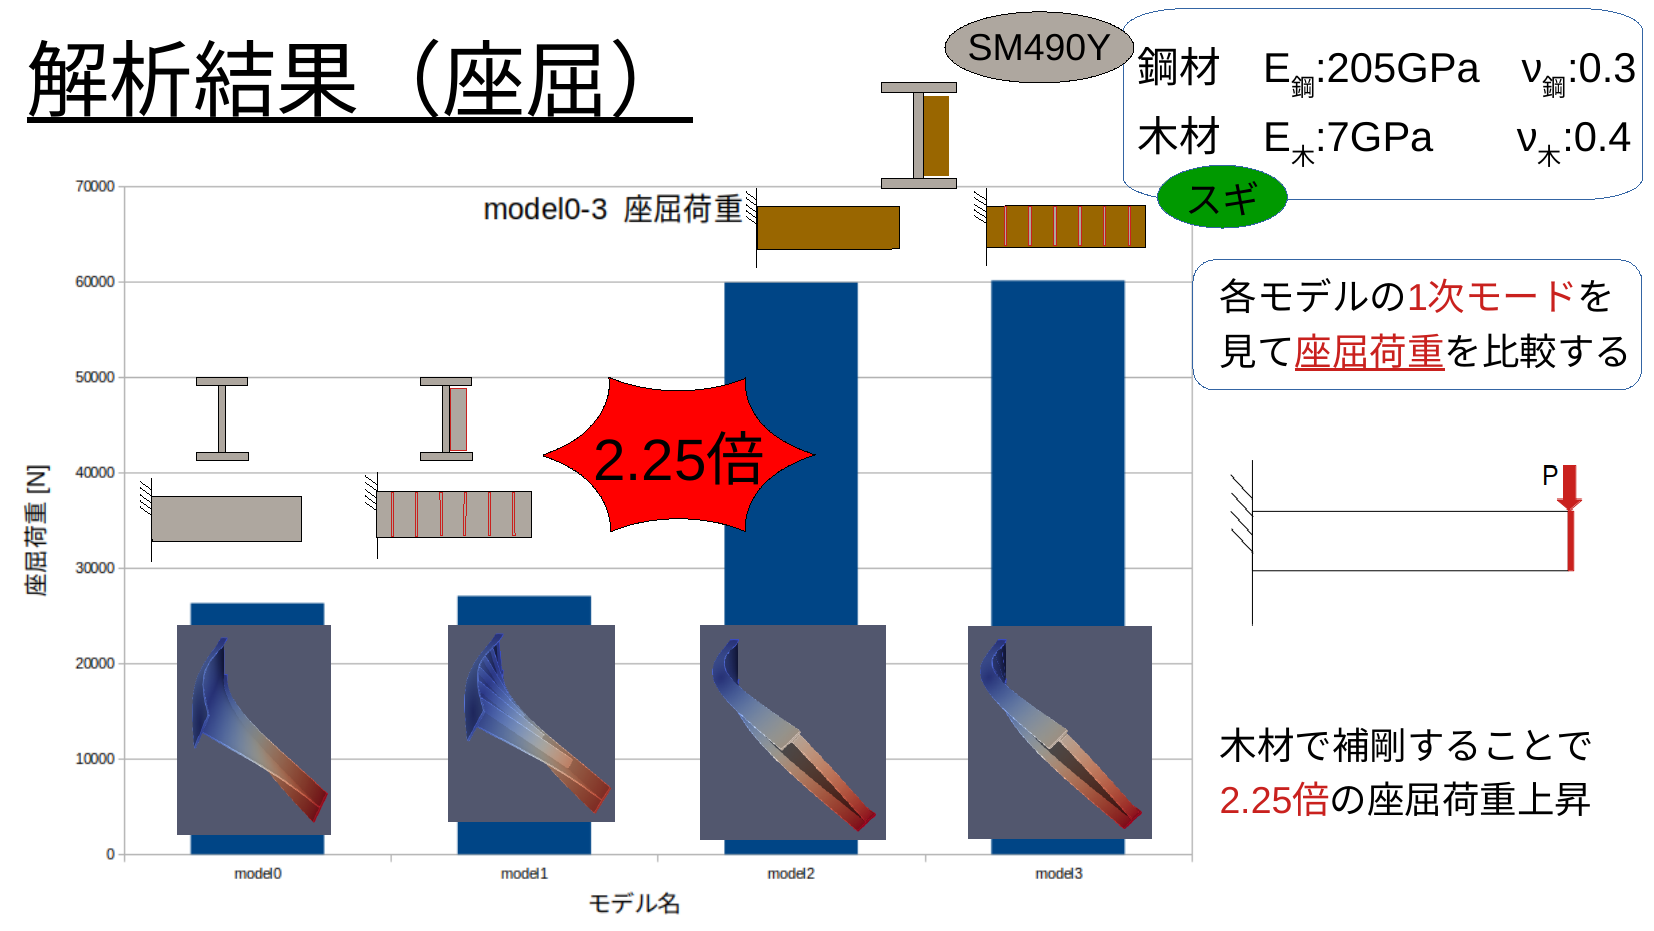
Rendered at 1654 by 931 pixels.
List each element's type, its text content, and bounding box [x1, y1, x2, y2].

picture [1223, 457, 1583, 626]
text_box [376, 491, 532, 538]
text_box 解析結果（座屈） [11, 6, 721, 142]
text_box 鋼材 E鋼:205GPa ν鋼:0.3 木材 E木:7GPa ν木:0.4 [1123, 26, 1654, 180]
text_box [986, 205, 1146, 248]
text_box [757, 206, 900, 250]
text_box 2.25倍 [543, 377, 816, 532]
picture [11, 153, 1216, 926]
text_box [196, 377, 249, 461]
text_box [881, 82, 957, 189]
text_box [151, 496, 302, 542]
text_box スギ [1157, 165, 1288, 229]
text_box 木材で補剛することで2.25倍の座屈荷重上昇 [1204, 708, 1654, 833]
text_box SM490Y [944, 11, 1134, 83]
text_box 各モデルの1次モードを見て座屈荷重を比較する [1204, 259, 1654, 384]
text_box [420, 377, 473, 461]
